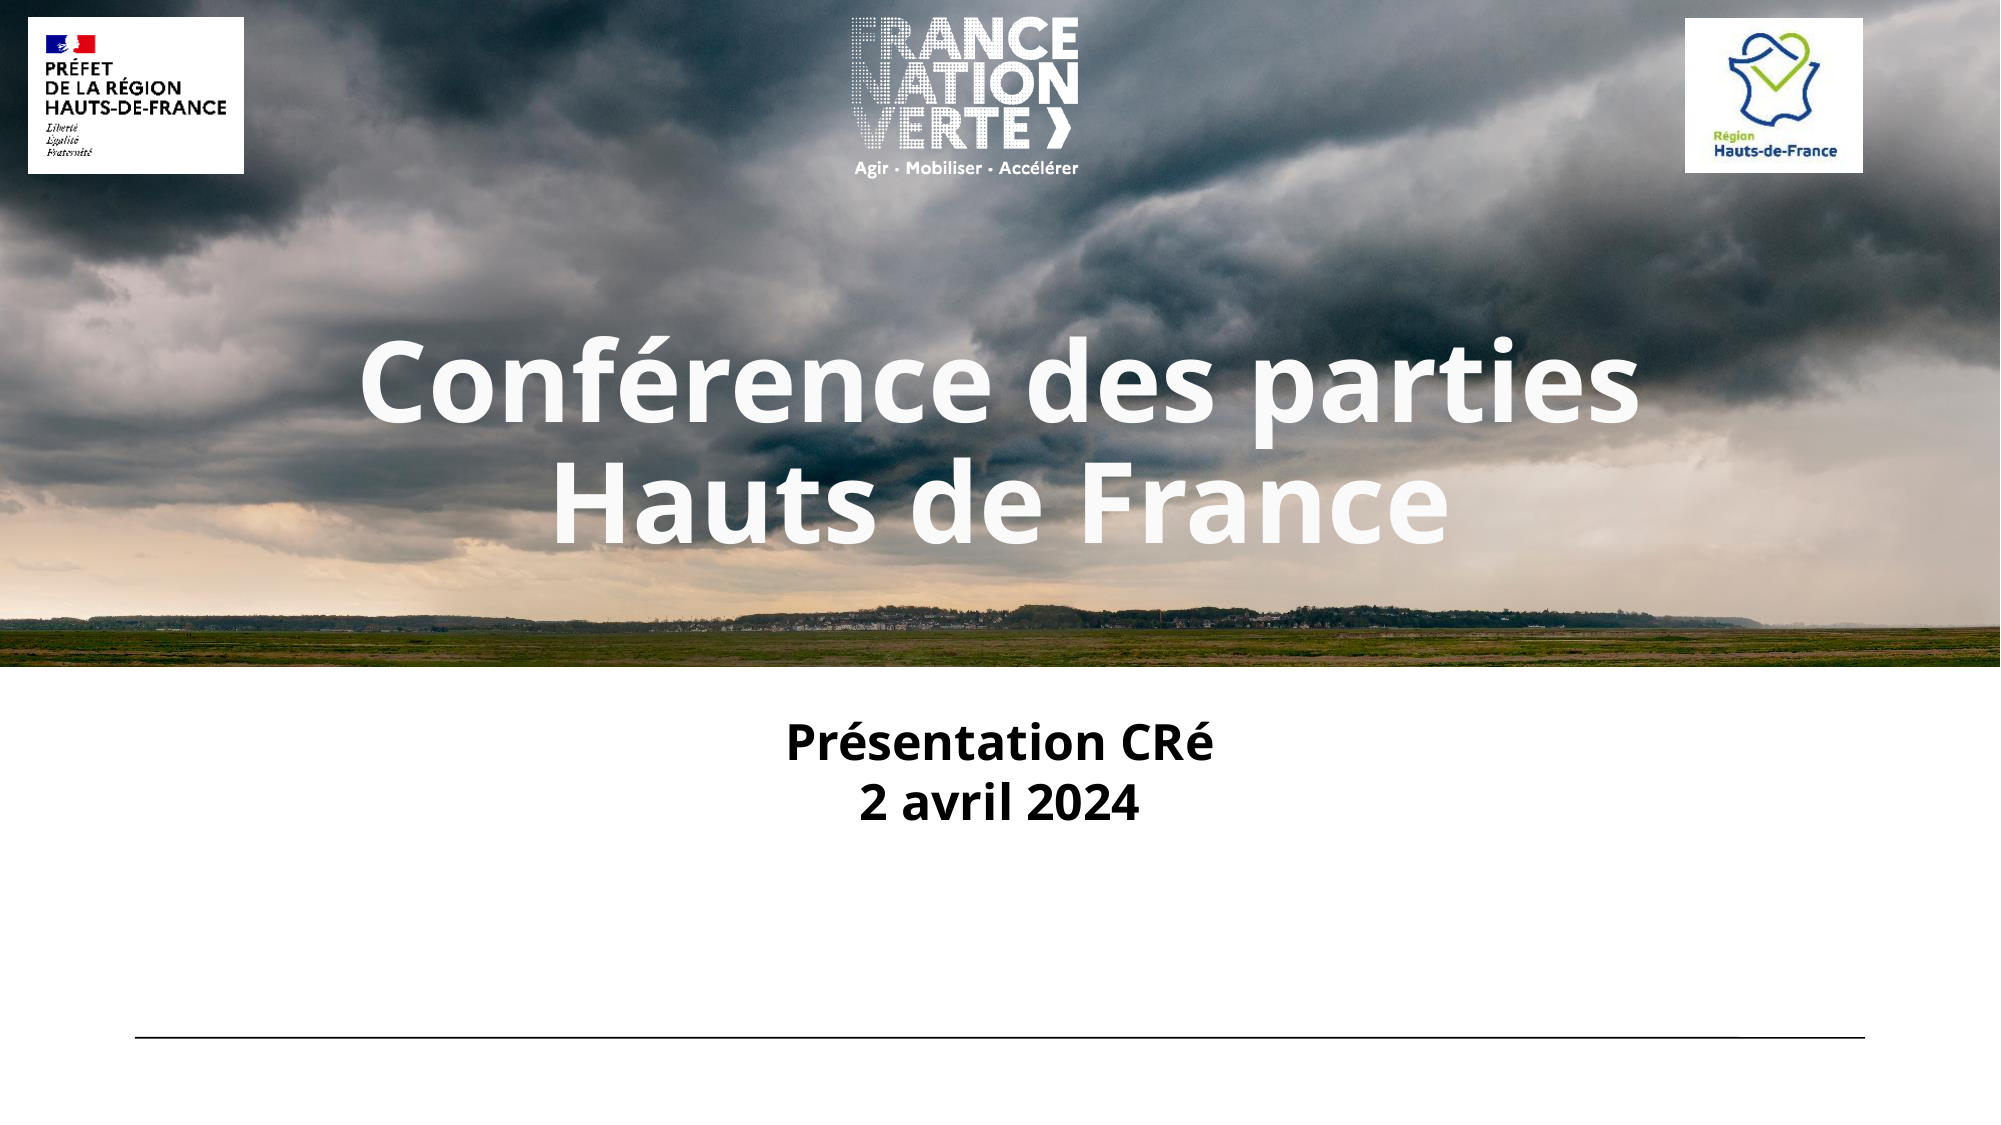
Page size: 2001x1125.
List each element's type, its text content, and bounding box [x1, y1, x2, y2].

title Conférence des parties Hauts de France [249, 262, 1750, 576]
subtitle Présentation CRé 2 avril 2024 [249, 678, 1750, 863]
picture [0, 0, 2000, 667]
